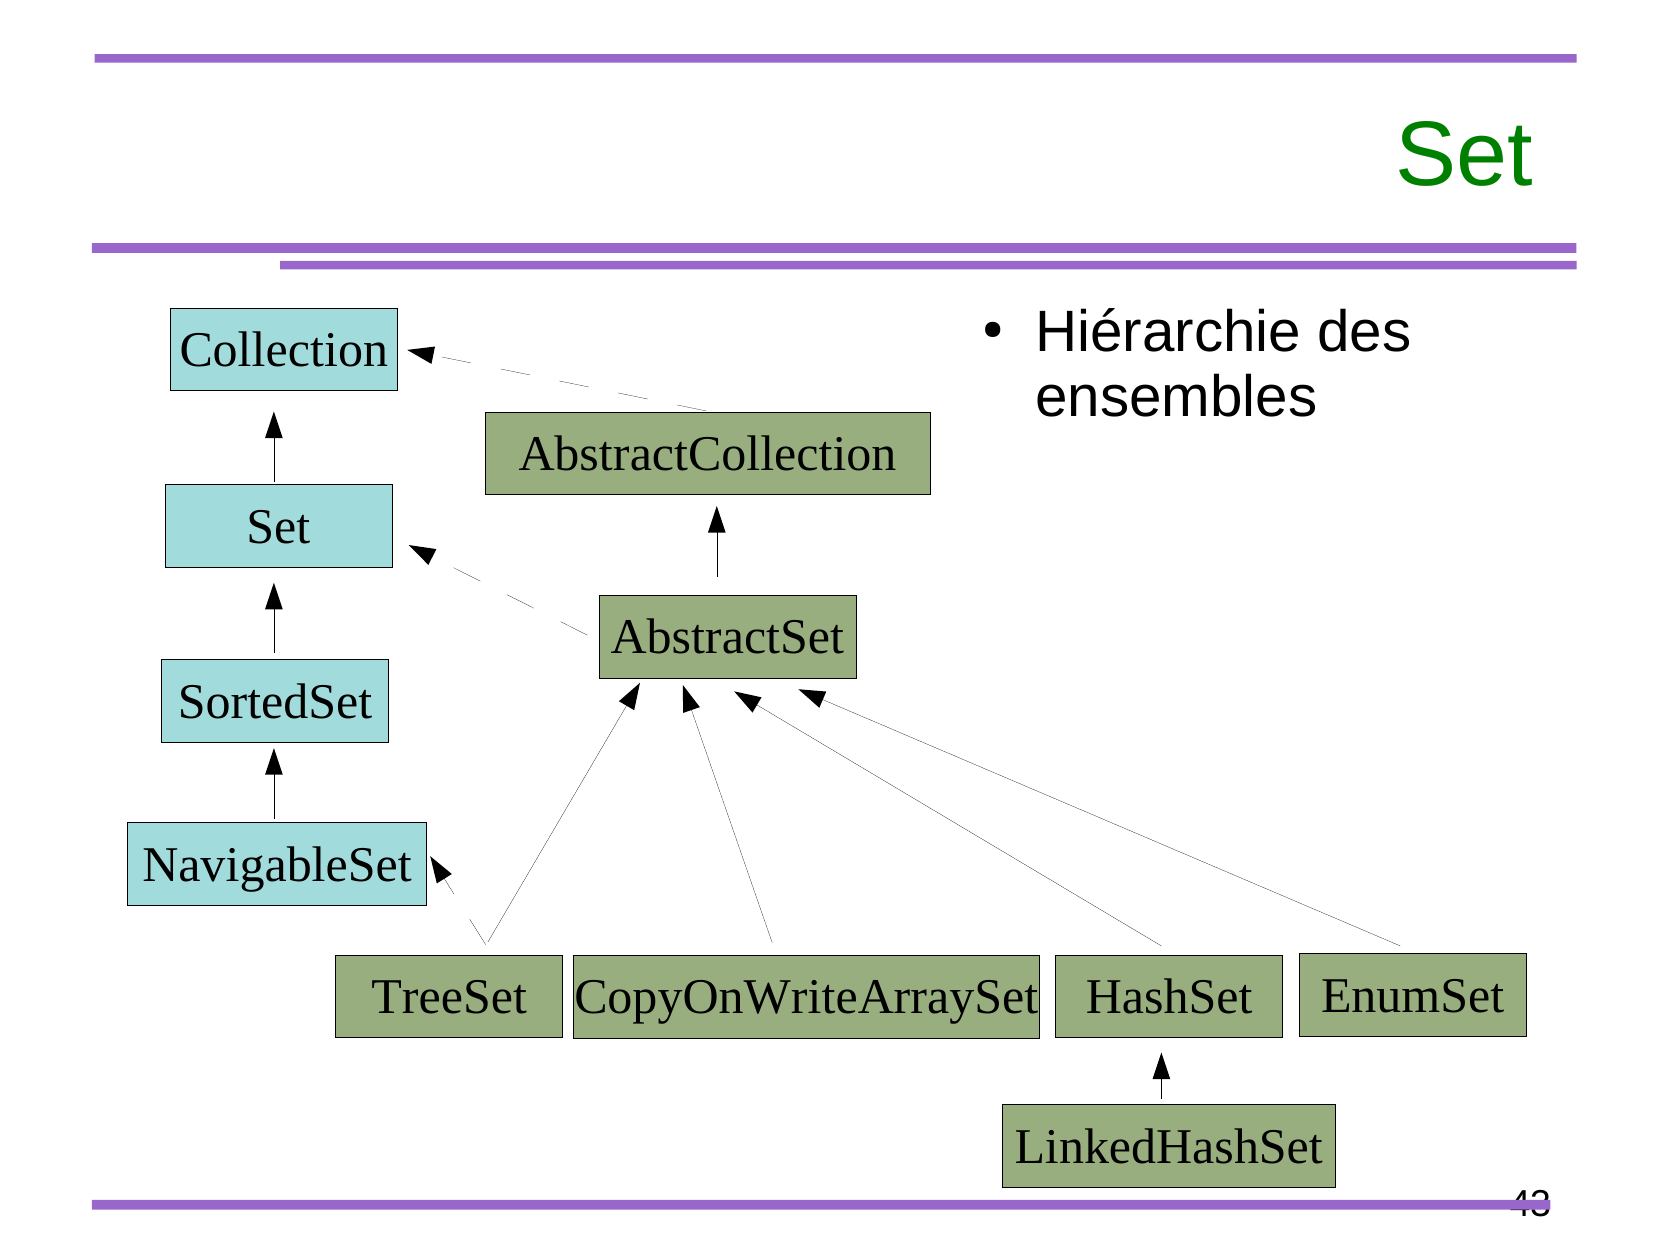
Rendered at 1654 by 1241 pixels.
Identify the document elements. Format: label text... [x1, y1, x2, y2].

text_box SortedSet [161, 659, 389, 743]
text_box CopyOnWriteArraySet [573, 955, 1040, 1039]
text_box TreeSet [335, 955, 563, 1038]
text_box EnumSet [1299, 953, 1527, 1037]
text_box LinkedHashSet [1002, 1104, 1336, 1188]
text_box AbstractSet [599, 595, 857, 679]
text_box HashSet [1055, 955, 1283, 1038]
text_box AbstractCollection [485, 412, 931, 495]
text_box NavigableSet [127, 822, 427, 906]
text_box Collection [170, 308, 398, 391]
title Set [121, 49, 1534, 257]
text_box Set [165, 484, 393, 568]
list Hiérarchie des ensembles [964, 298, 1534, 774]
